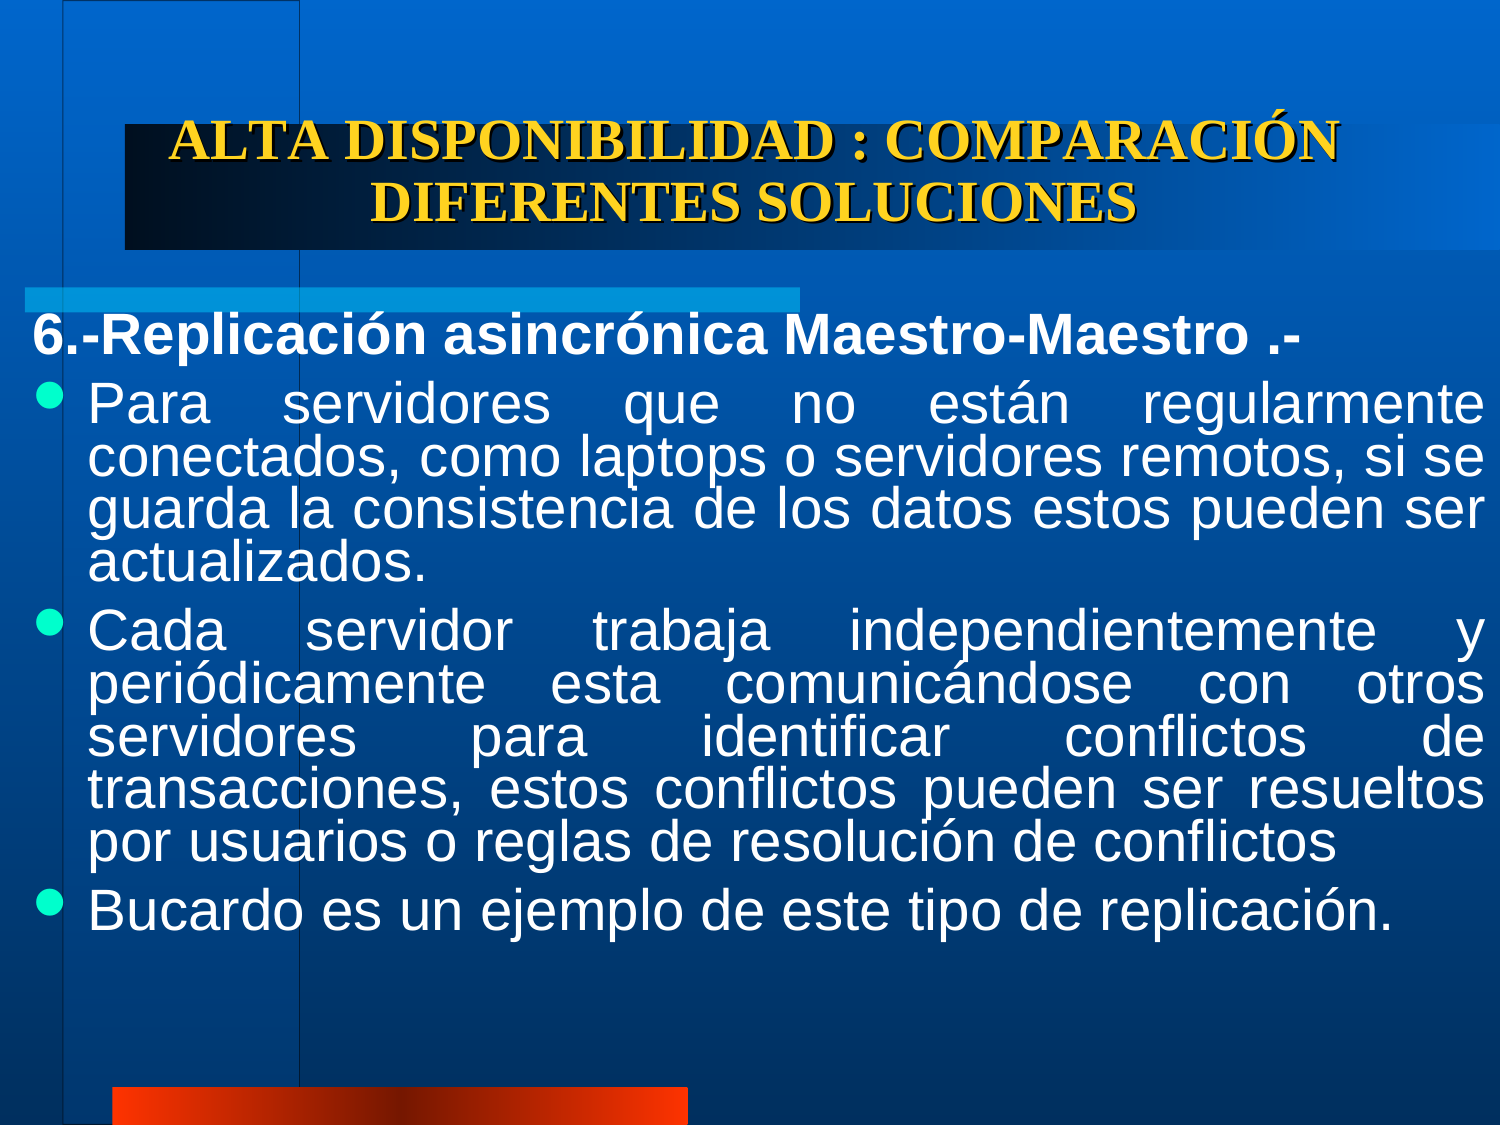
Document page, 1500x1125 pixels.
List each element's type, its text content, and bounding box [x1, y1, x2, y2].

list 6.-Replicación asincrónica Maestro-Maestro .- Para servidores que no están regularmente conectados, como laptops o servidores remotos, si se guarda la consistencia de los datos estos pueden ser actualizados. Cada servidor trabaja independientemente y periódicamente esta comunicándose con otros servidores para identificar conflictos de transacciones, estos conflictos pueden ser resueltos por usuarios o reglas de resolución de conflictos Bucardo es un ejemplo de este tipo de replicación. [17, 304, 1500, 1125]
title ALTA DISPONIBILIDAD : COMPARACIÓN DIFERENTES SOLUCIONES [13, 78, 1495, 266]
